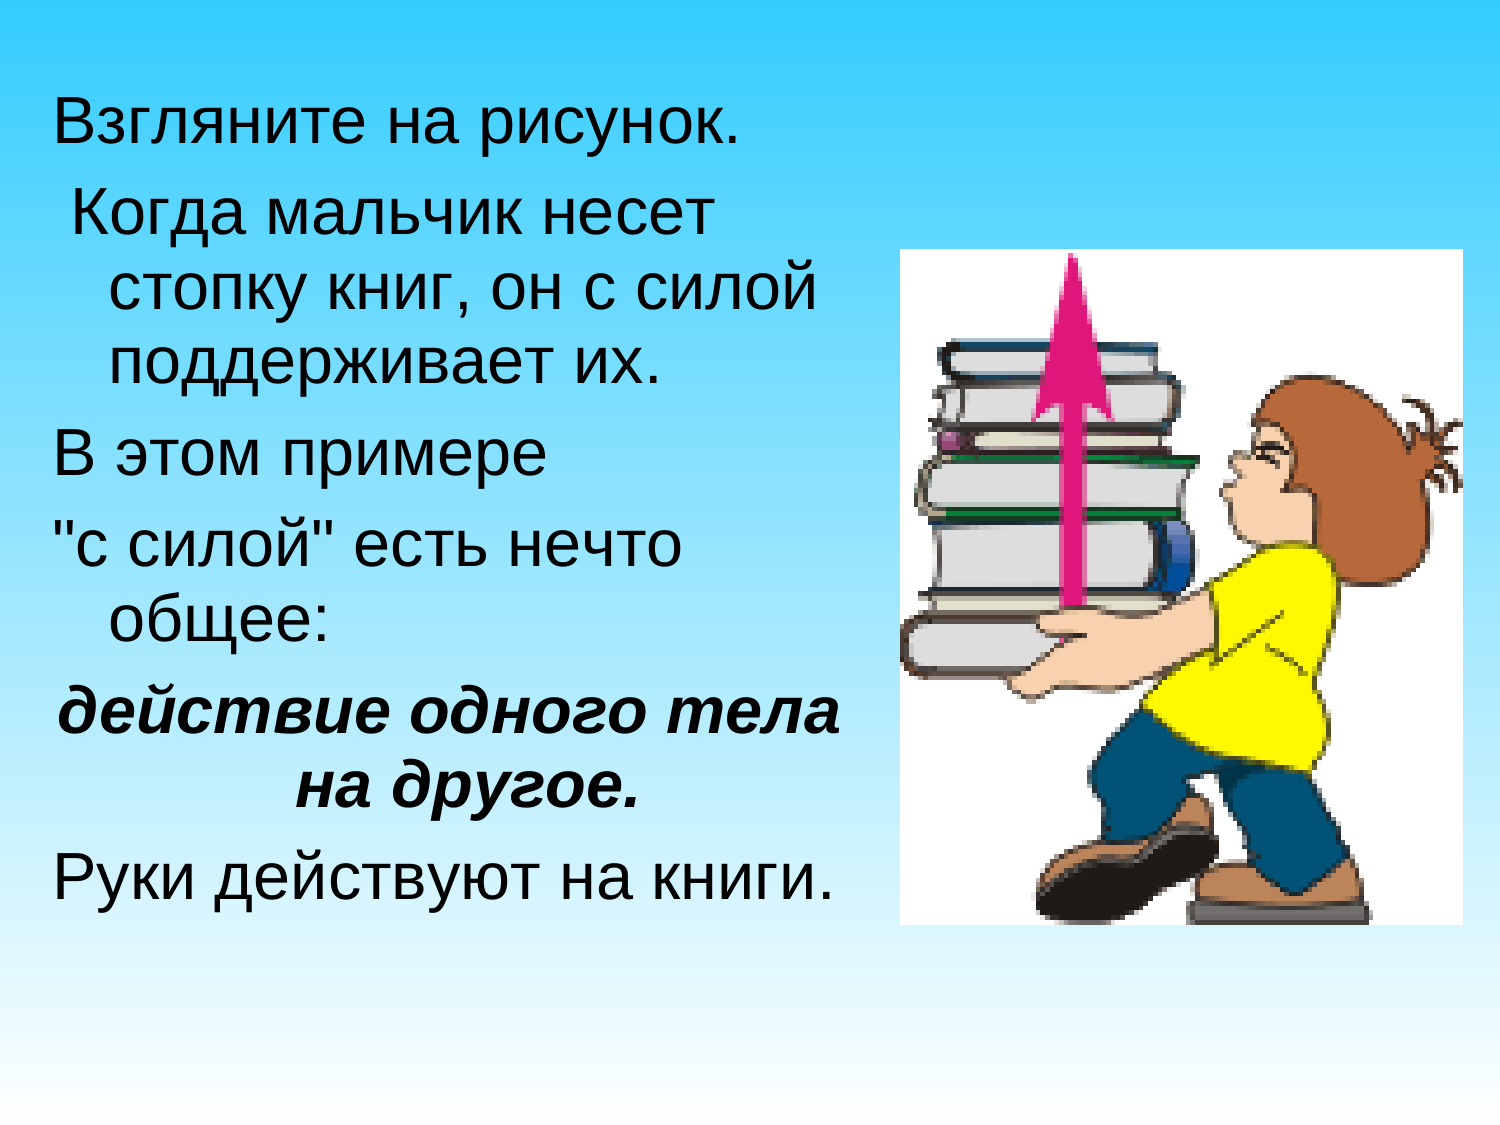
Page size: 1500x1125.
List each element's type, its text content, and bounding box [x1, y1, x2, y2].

picture [900, 249, 1463, 925]
list Взгляните на рисунок. Когда мальчик несет стопку книг, он с силой поддерживает их. В этом примере "с силой" есть нечто общее: действие одного тела на другое. Руки действуют на книги. [37, 74, 863, 1125]
